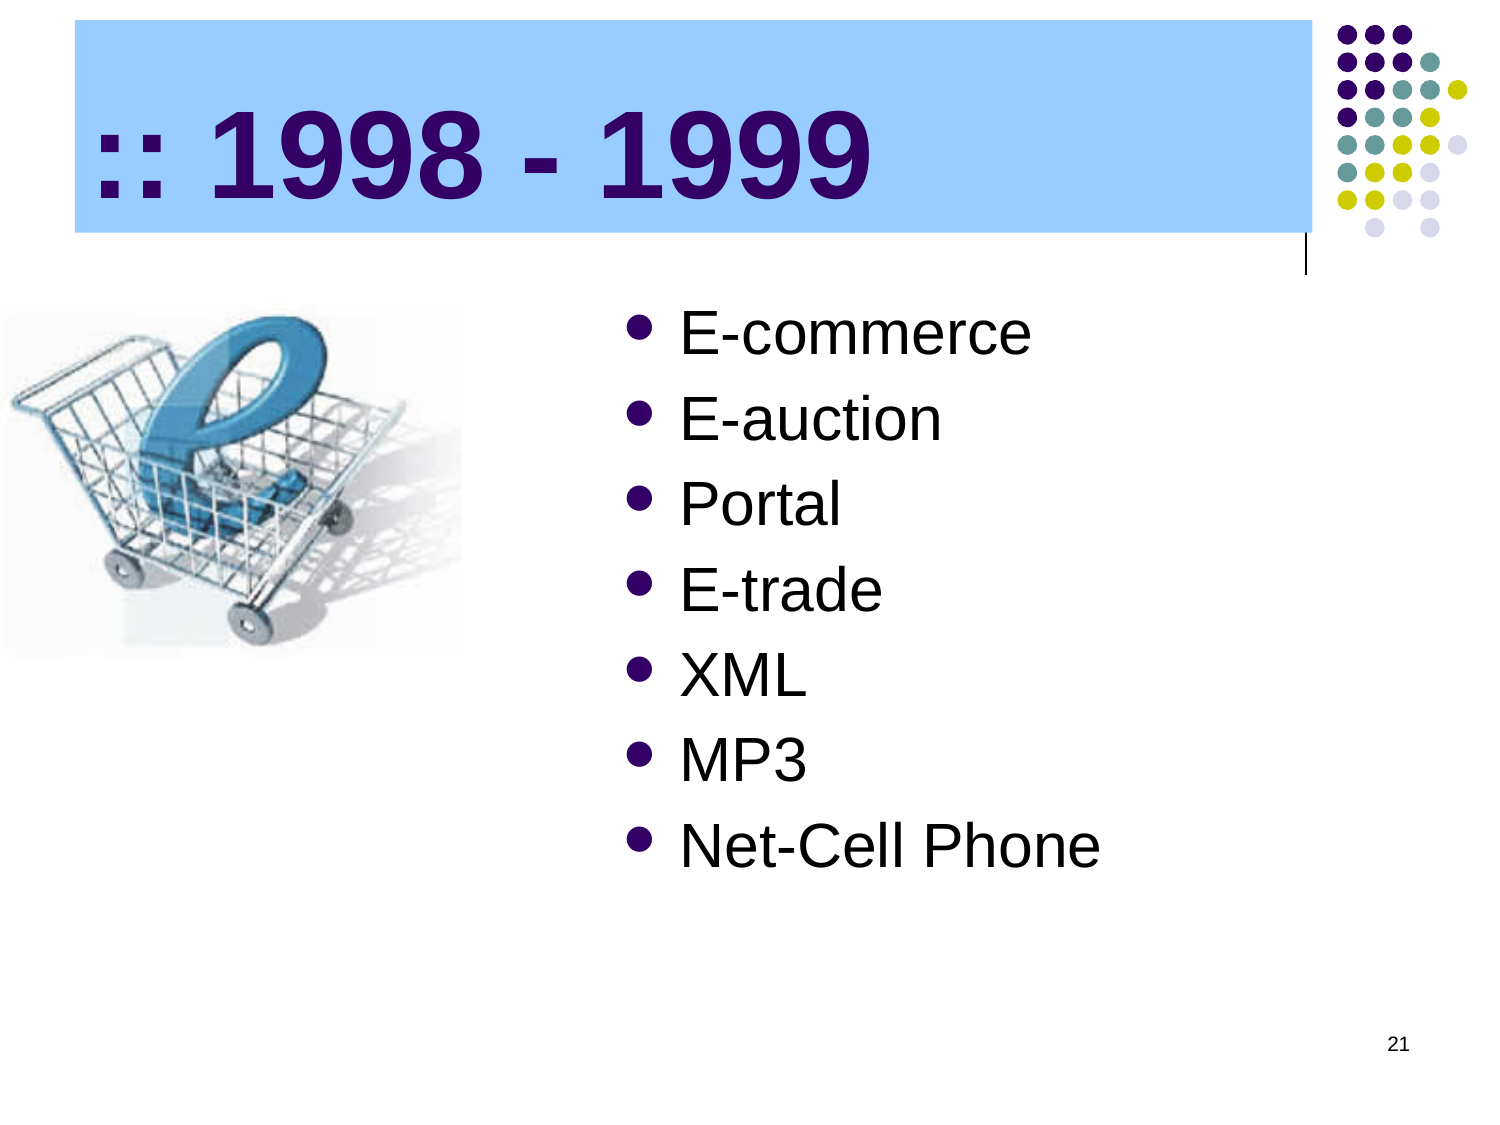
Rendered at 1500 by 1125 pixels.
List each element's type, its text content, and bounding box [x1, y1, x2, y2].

picture [0, 302, 461, 659]
list E-commerce E-auction Portal E-trade XML MP3 Net-Cell Phone [608, 290, 1129, 1015]
title :: 1998 - 1999 [74, 20, 1313, 233]
